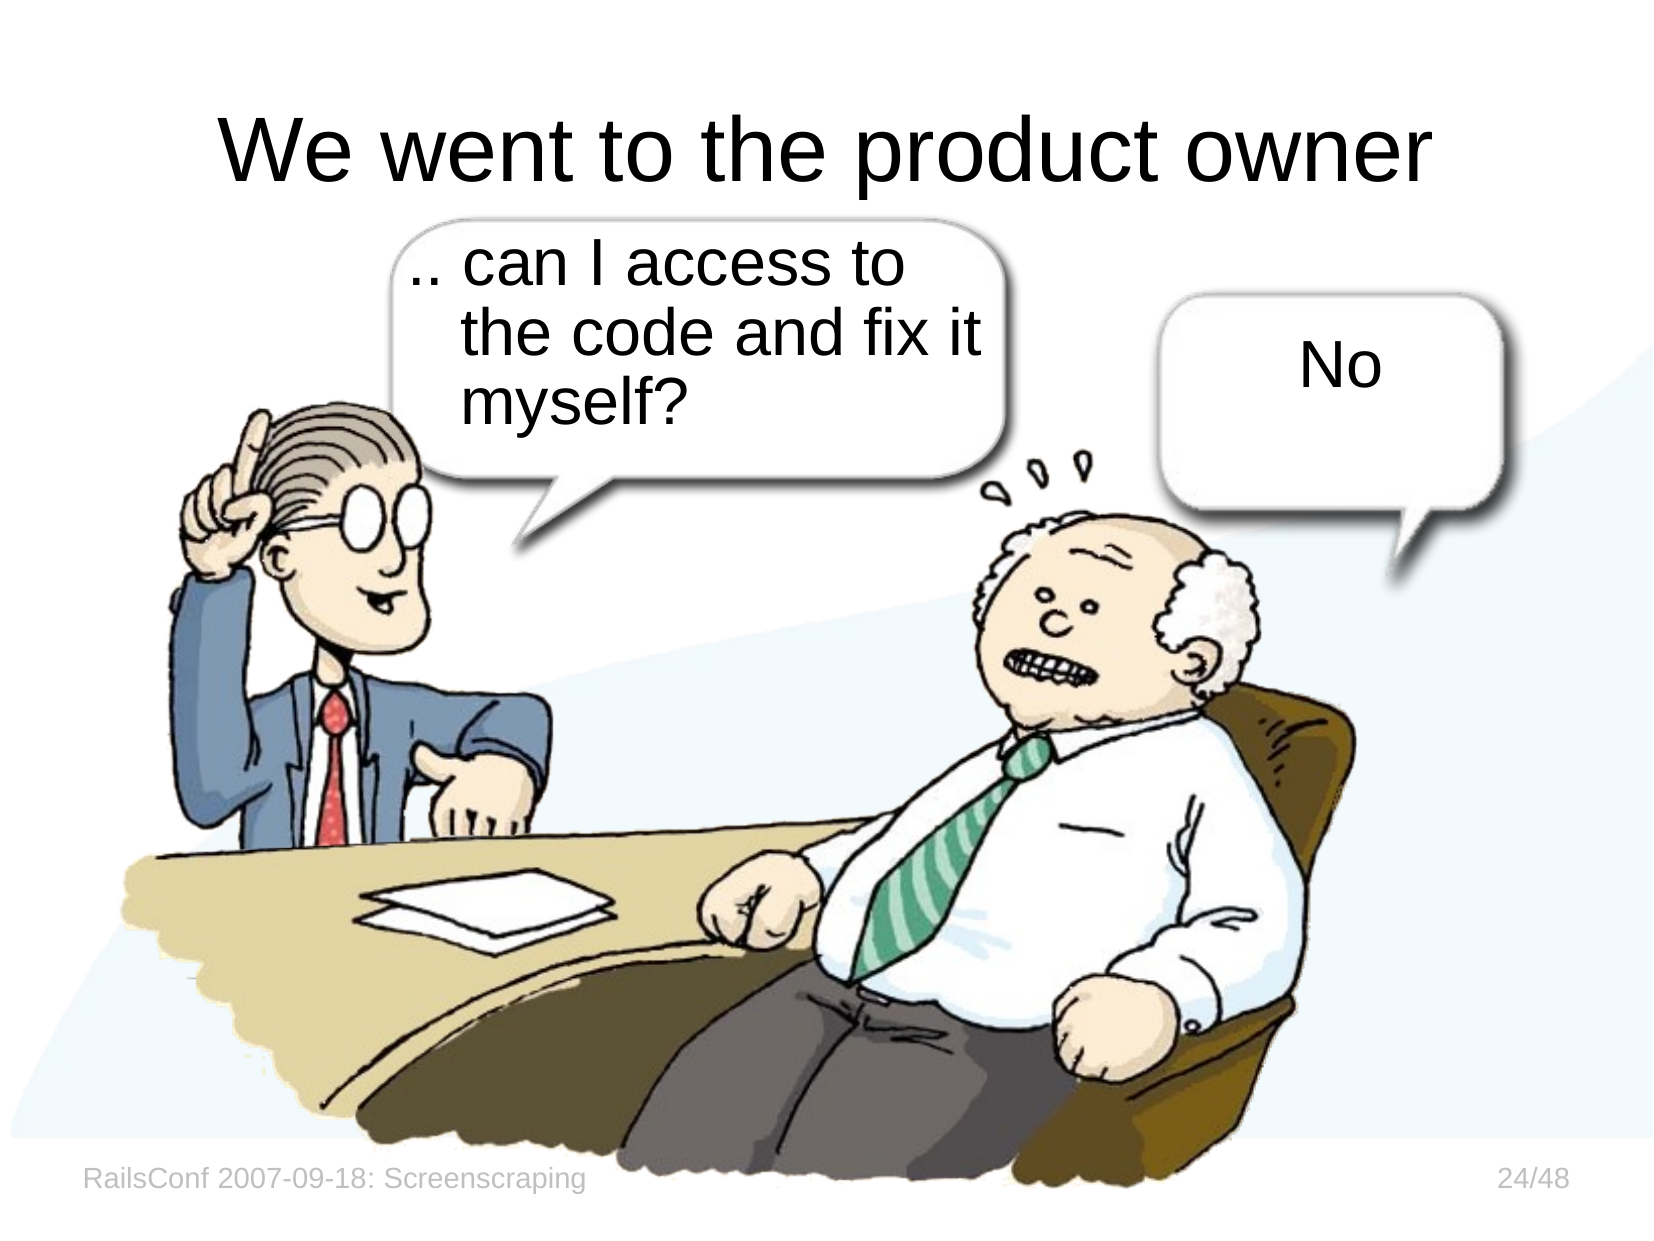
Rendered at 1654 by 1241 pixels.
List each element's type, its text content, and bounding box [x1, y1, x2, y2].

text_box No [1371, 324, 1489, 410]
title We went to the product owner [82, 49, 1571, 257]
picture [11, 0, 1653, 1231]
